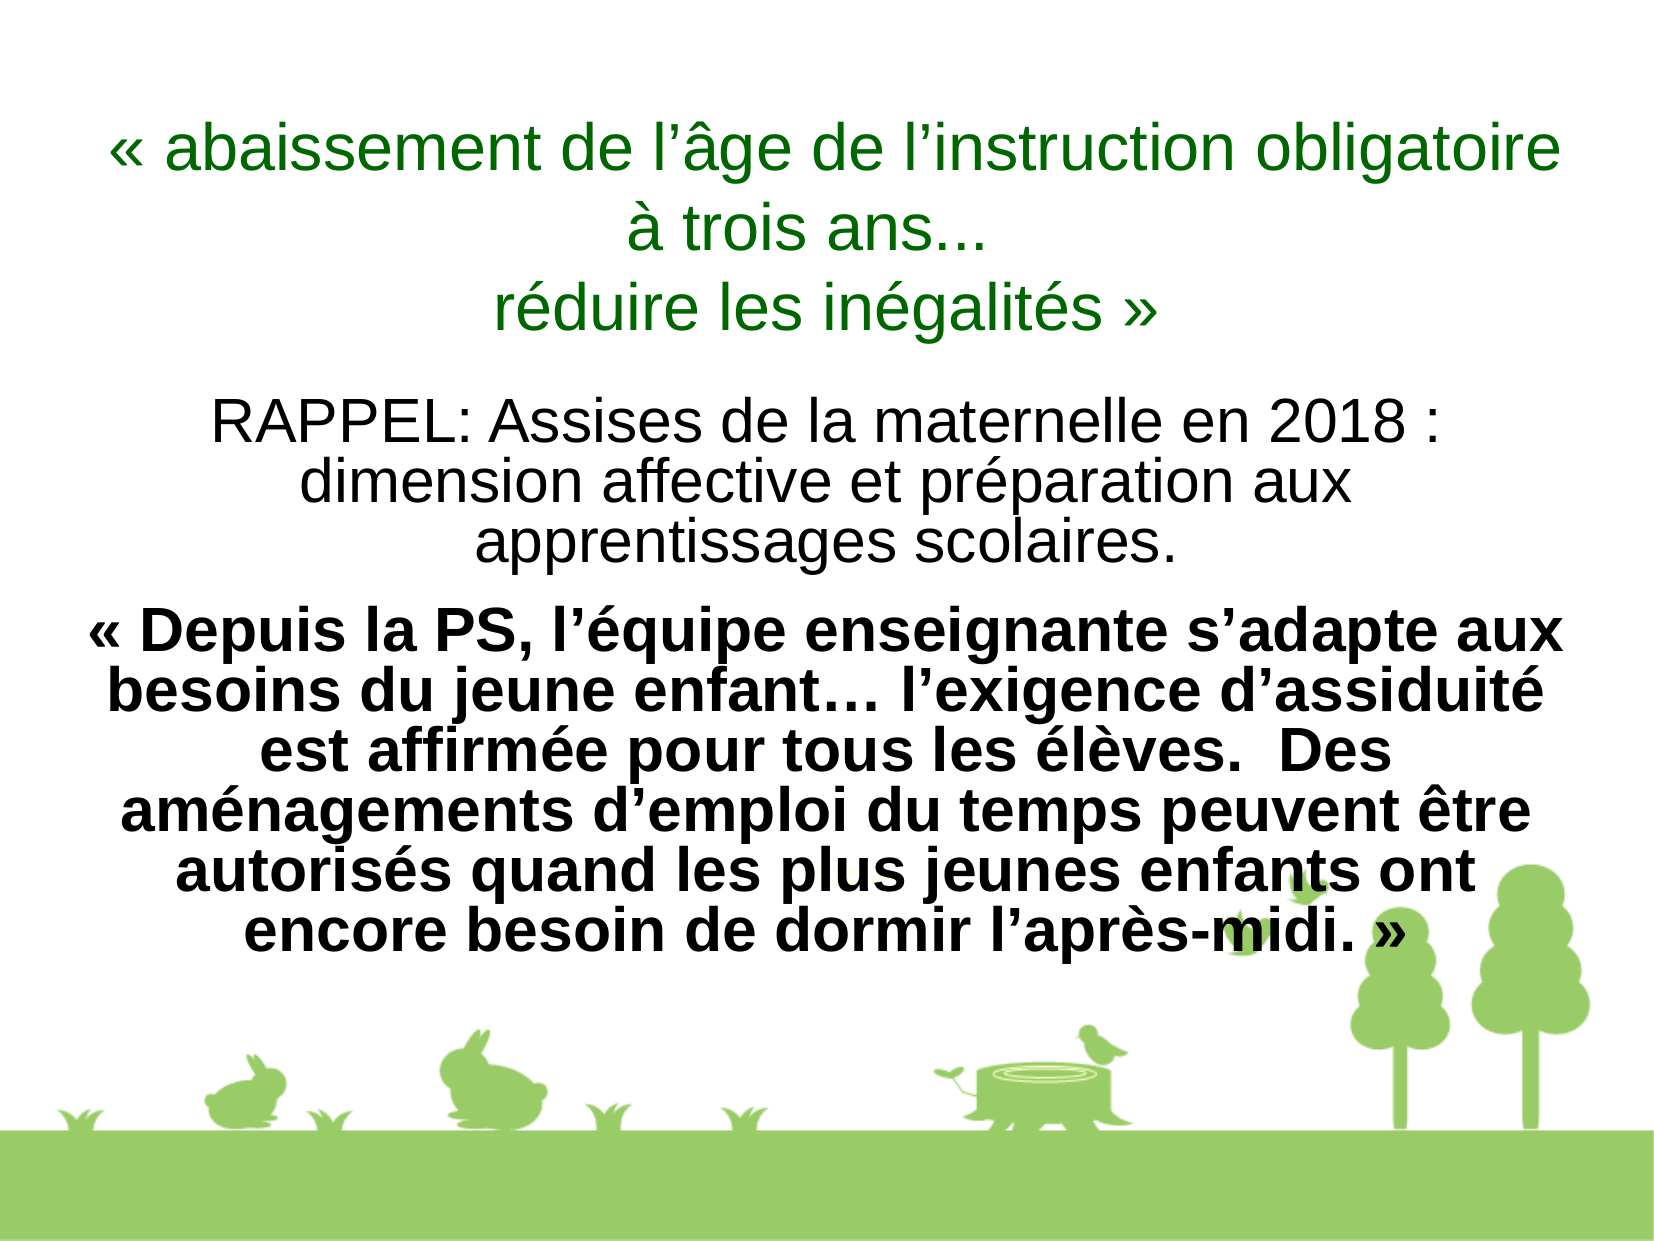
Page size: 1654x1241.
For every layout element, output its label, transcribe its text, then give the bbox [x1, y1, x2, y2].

list RAPPEL: Assises de la maternelle en 2018 : dimension affective et préparation aux apprentissages scolaires. « Depuis la PS, l’équipe enseignante s’adapte aux besoins du jeune enfant… l’exigence d’assiduité est affirmée pour tous les élèves. Des aménagements d’emploi du temps peuvent être autorisés quand les plus jeunes enfants ont encore besoin de dormir l’après-midi. » [82, 290, 1571, 1010]
title « abaissement de l’âge de l’instruction obligatoire à trois ans... réduire les inégalités » [82, 70, 1571, 290]
